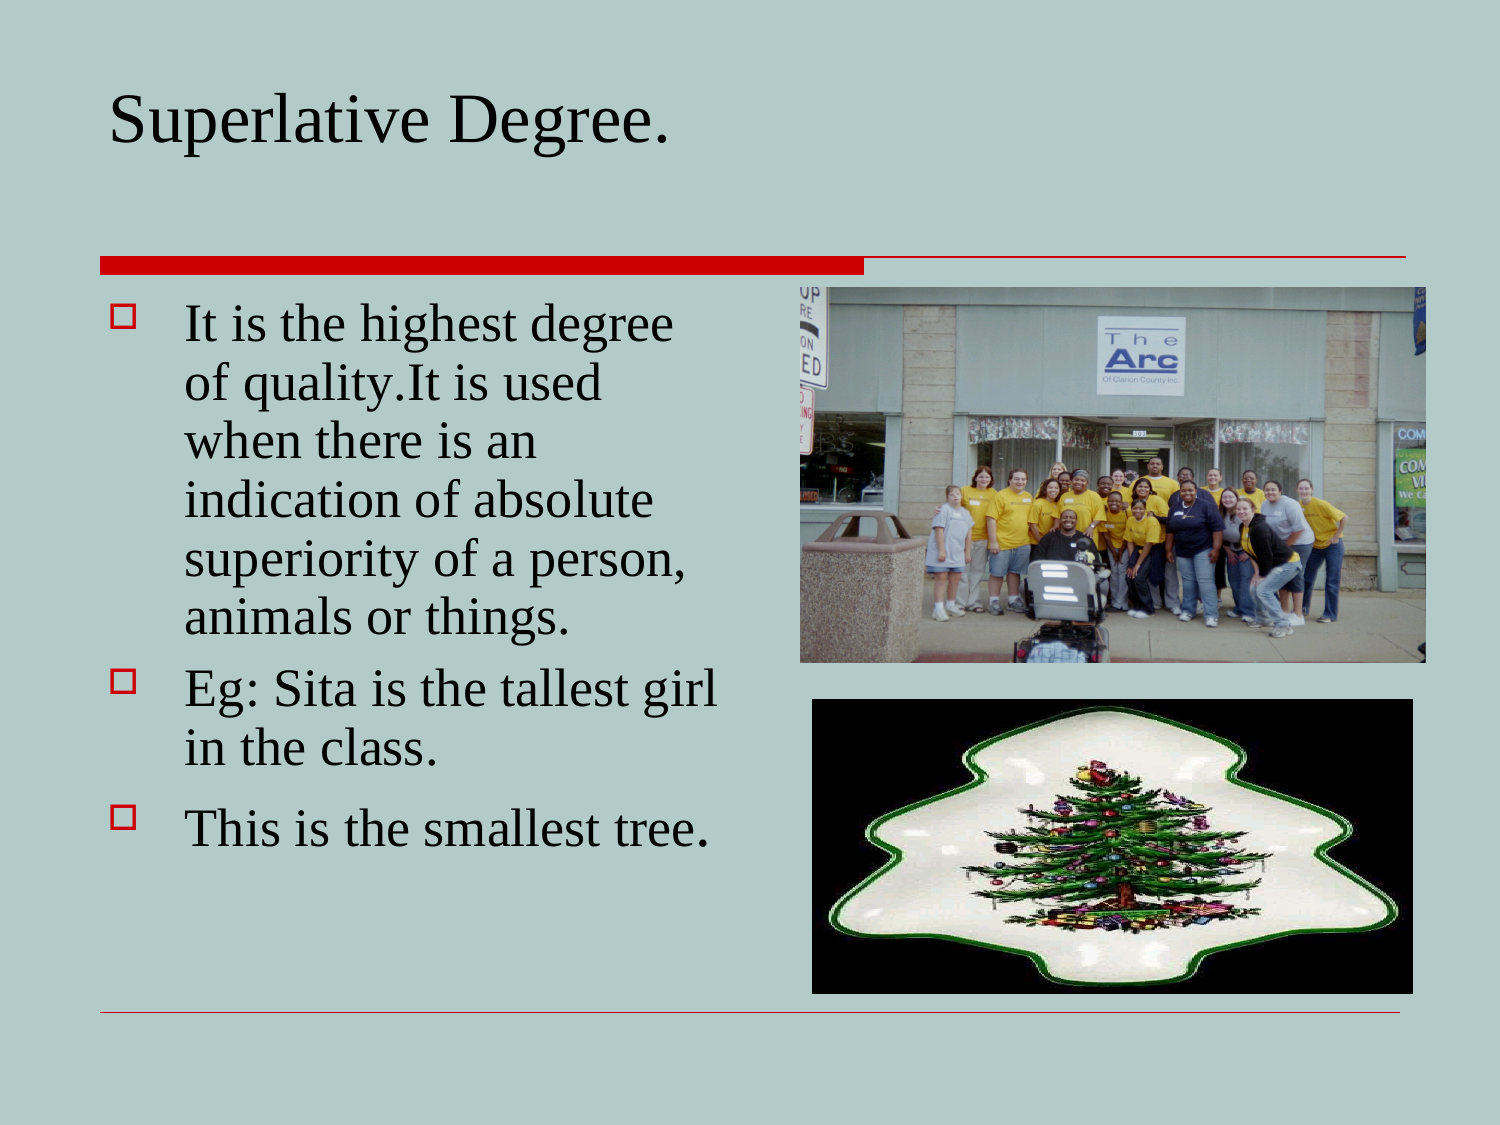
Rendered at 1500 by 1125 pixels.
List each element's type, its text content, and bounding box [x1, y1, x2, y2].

list It is the highest degree of quality.It is used when there is an indication of absolute superiority of a person, animals or things. Eg: Sita is the tallest girl in the class. This is the smallest tree. [92, 287, 738, 1063]
picture [800, 287, 1426, 663]
title Superlative Degree. [94, 49, 1407, 250]
picture [812, 699, 1413, 994]
